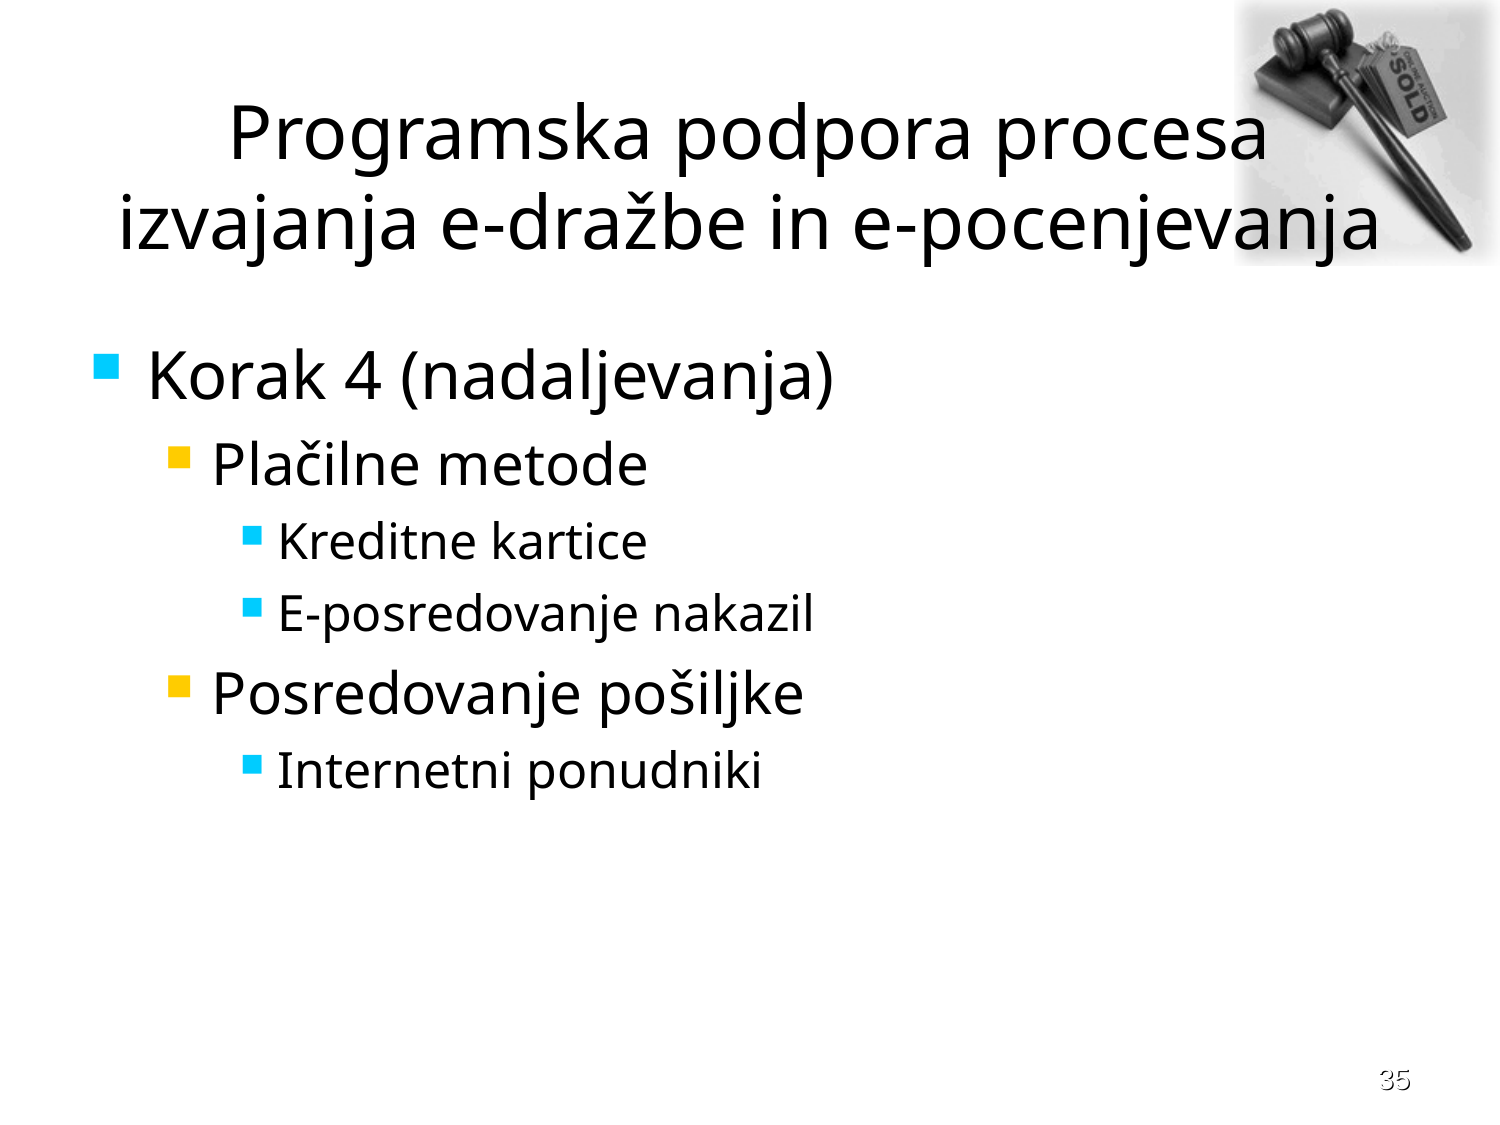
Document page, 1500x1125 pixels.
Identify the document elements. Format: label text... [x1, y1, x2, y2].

text_box <number> [1074, 1024, 1426, 1103]
picture [1234, 0, 1500, 266]
title Programska podpora procesa izvajanja e-dražbe in e-pocenjevanja [75, 62, 1426, 288]
list Korak 4 (nadaljevanja) Plačilne metode Kreditne kartice E-posredovanje nakazil Posredovanje pošiljke Internetni ponudniki [75, 324, 1426, 1001]
